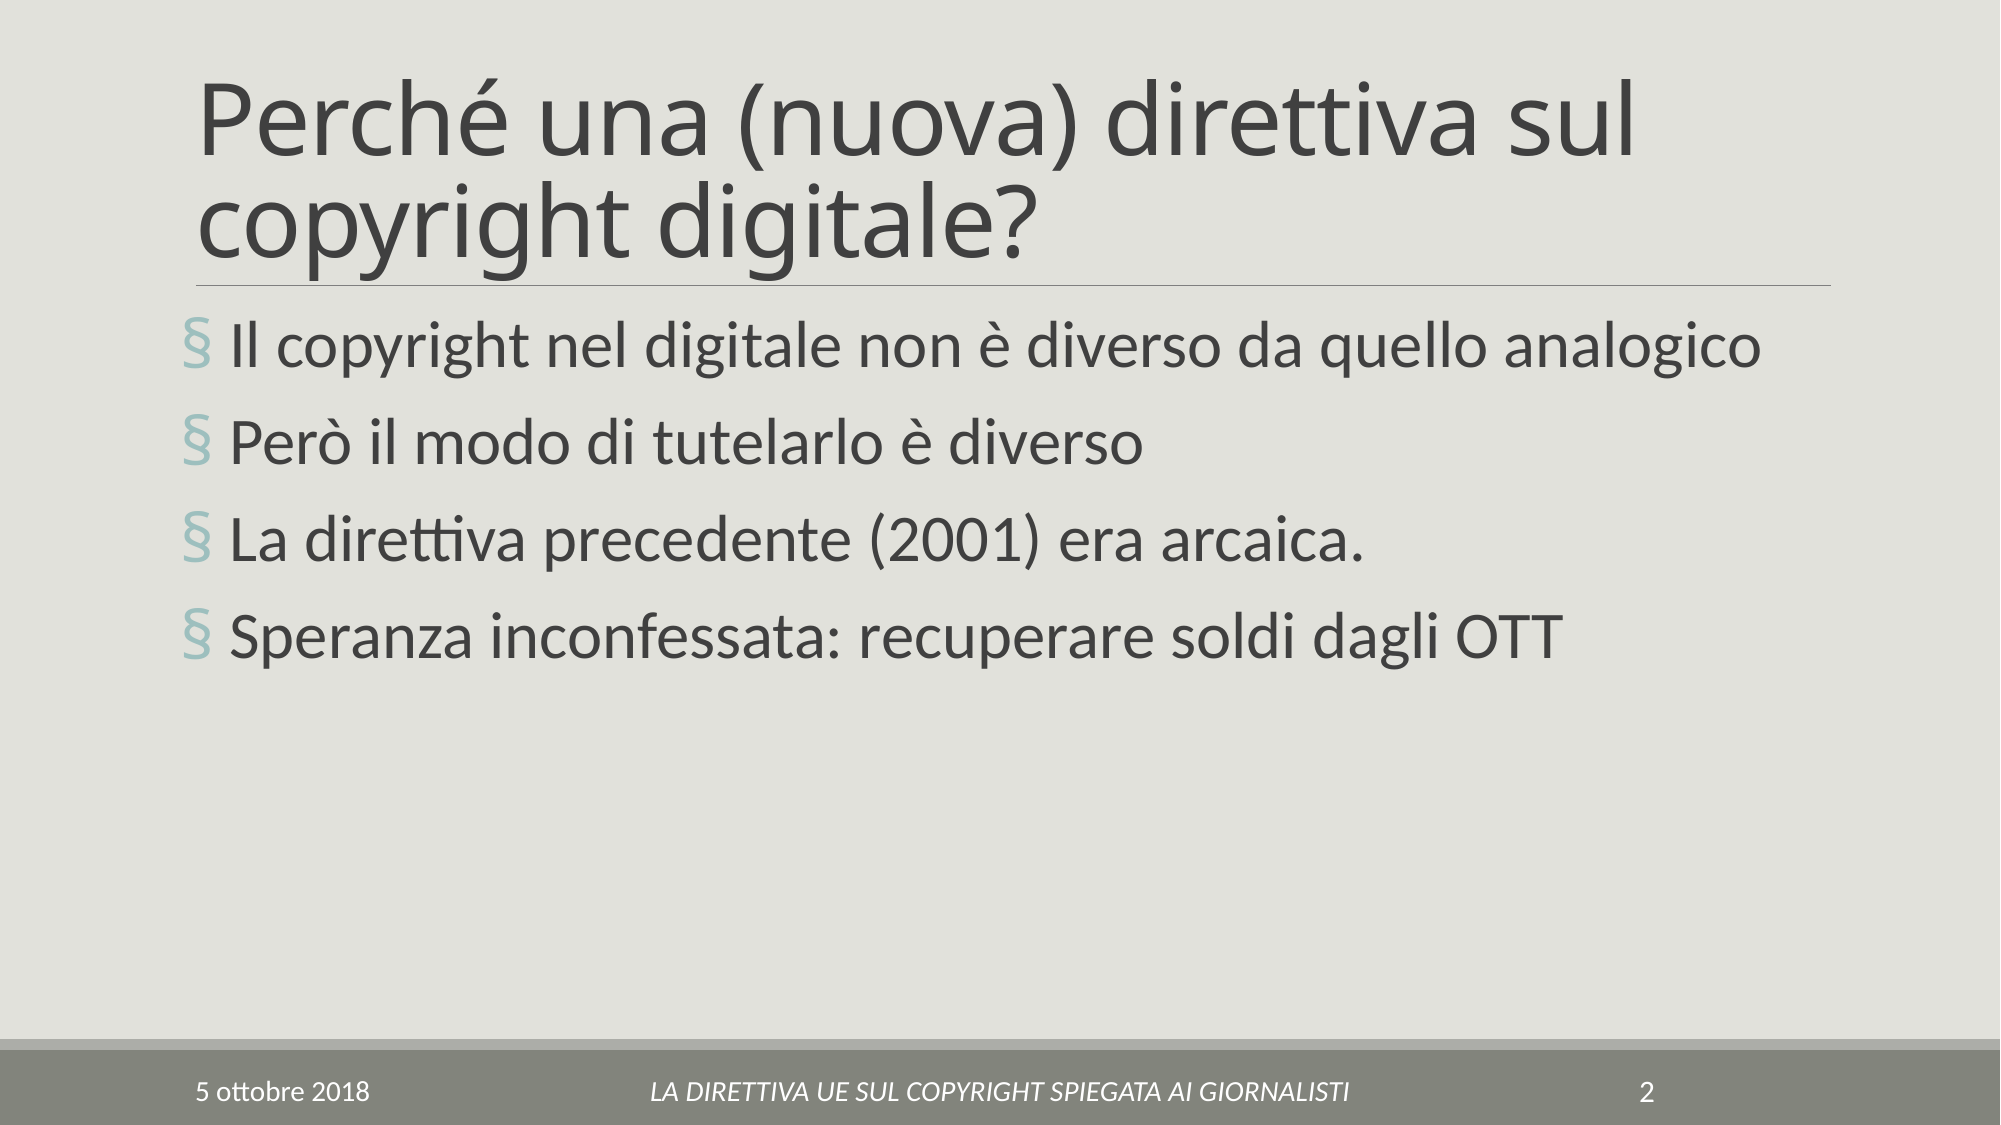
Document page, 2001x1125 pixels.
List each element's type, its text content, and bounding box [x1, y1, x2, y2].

list Il copyright nel digitale non è diverso da quello analogico Però il modo di tutelarlo è diverso La direttiva precedente (2001) era arcaica. Speranza inconfessata: recuperare soldi dagli OTT [180, 302, 1831, 963]
text_box 5 ottobre 2018 [180, 1059, 586, 1120]
text_box La direttiva Ue sul copyright spiegata ai giornalisti [604, 1059, 1396, 1120]
text_box 2 [1624, 1059, 1840, 1120]
title Perché una (nuova) direttiva sul copyright digitale? [180, 47, 1831, 286]
